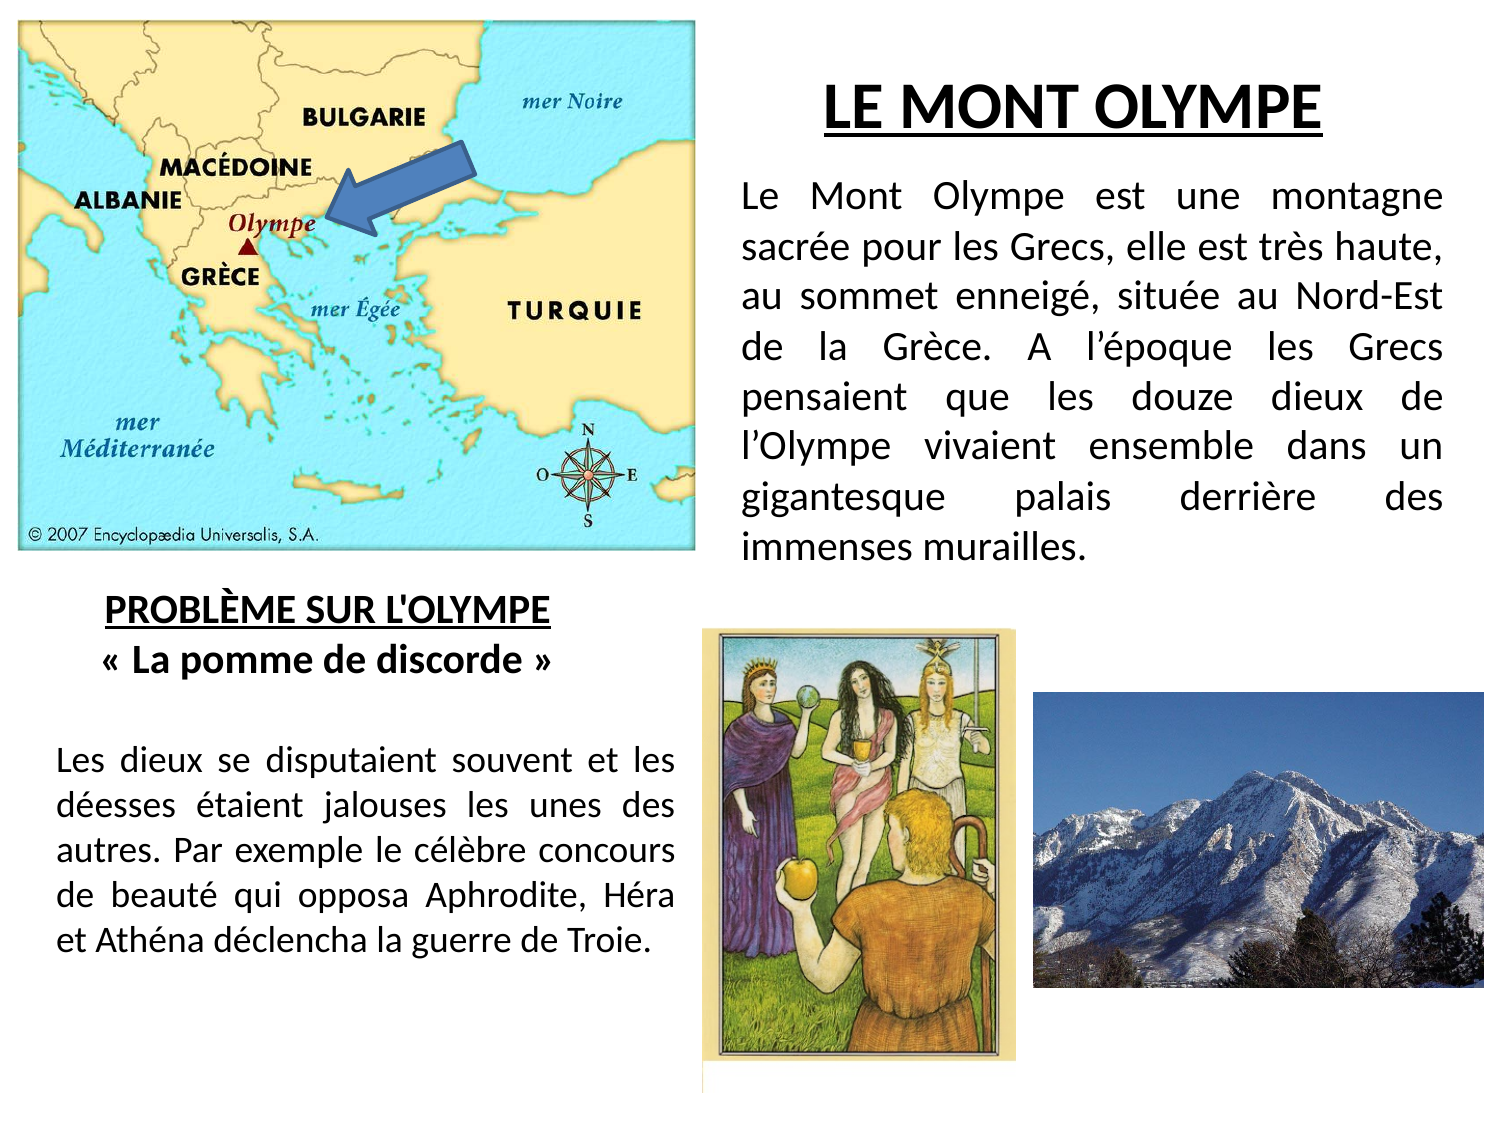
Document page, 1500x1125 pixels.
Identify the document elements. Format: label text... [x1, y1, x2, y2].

text_box Les dieux se disputaient souvent et les déesses étaient jalouses les unes des autres. Par exemple le célèbre concours de beauté qui opposa Aphrodite, Héra et Athéna déclencha la guerre de Troie. [41, 727, 691, 968]
picture [702, 562, 1016, 1093]
picture [17, 19, 696, 551]
text_box Le Mont Olympe est une montagne sacrée pour les Grecs, elle est très haute, au sommet enneigé, située au Nord-Est de la Grèce. A l’époque les Grecs pensaient que les douze dieux de l’Olympe vivaient ensemble dans un gigantesque palais derrière des immenses murailles. [726, 160, 1459, 576]
text_box LE MONT OLYMPE [809, 54, 1365, 150]
text_box [326, 141, 476, 236]
text_box PROBLÈME SUR L'OLYMPE « La pomme de discorde » [58, 574, 597, 690]
picture [1033, 692, 1484, 988]
